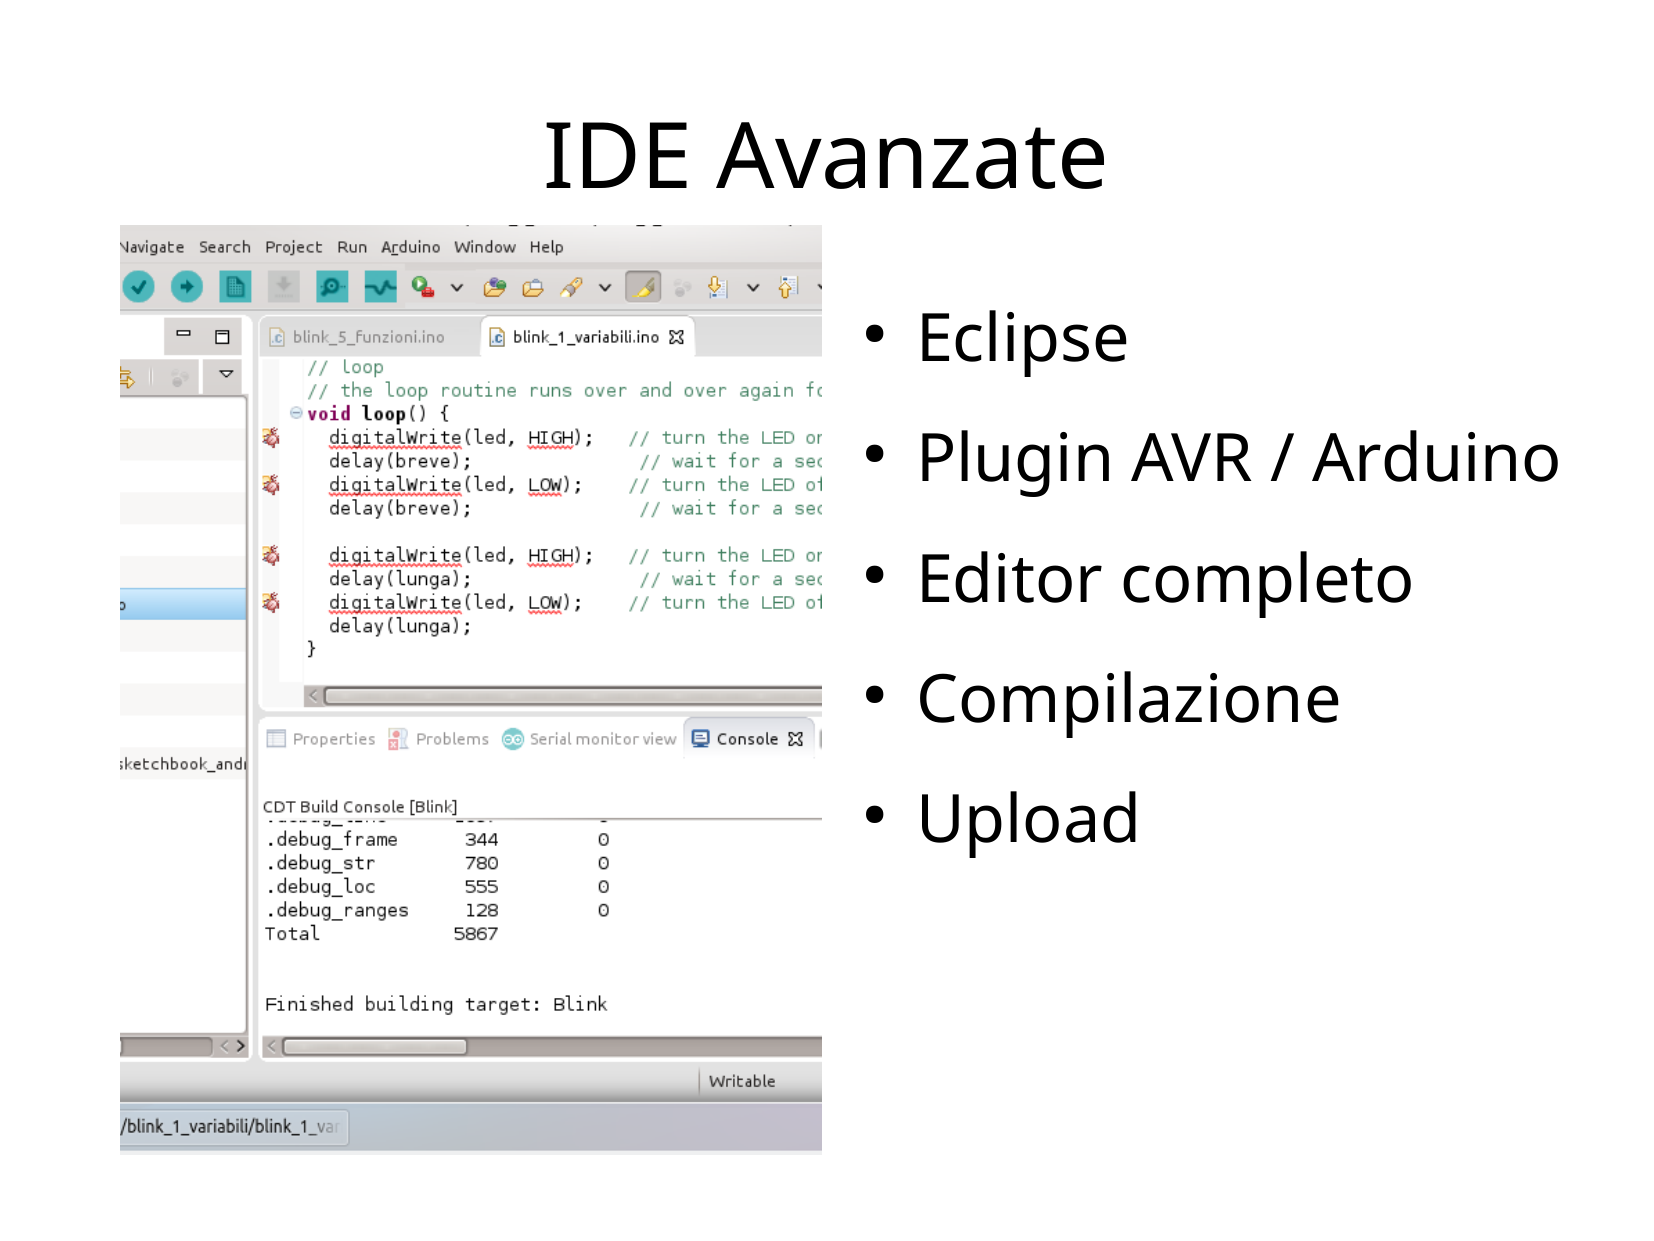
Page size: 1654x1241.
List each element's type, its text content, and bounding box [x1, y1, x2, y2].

title IDE Avanzate [82, 49, 1571, 257]
picture [120, 225, 822, 1156]
list Eclipse Plugin AVR / Arduino Editor completo Compilazione Upload [845, 290, 1572, 1010]
